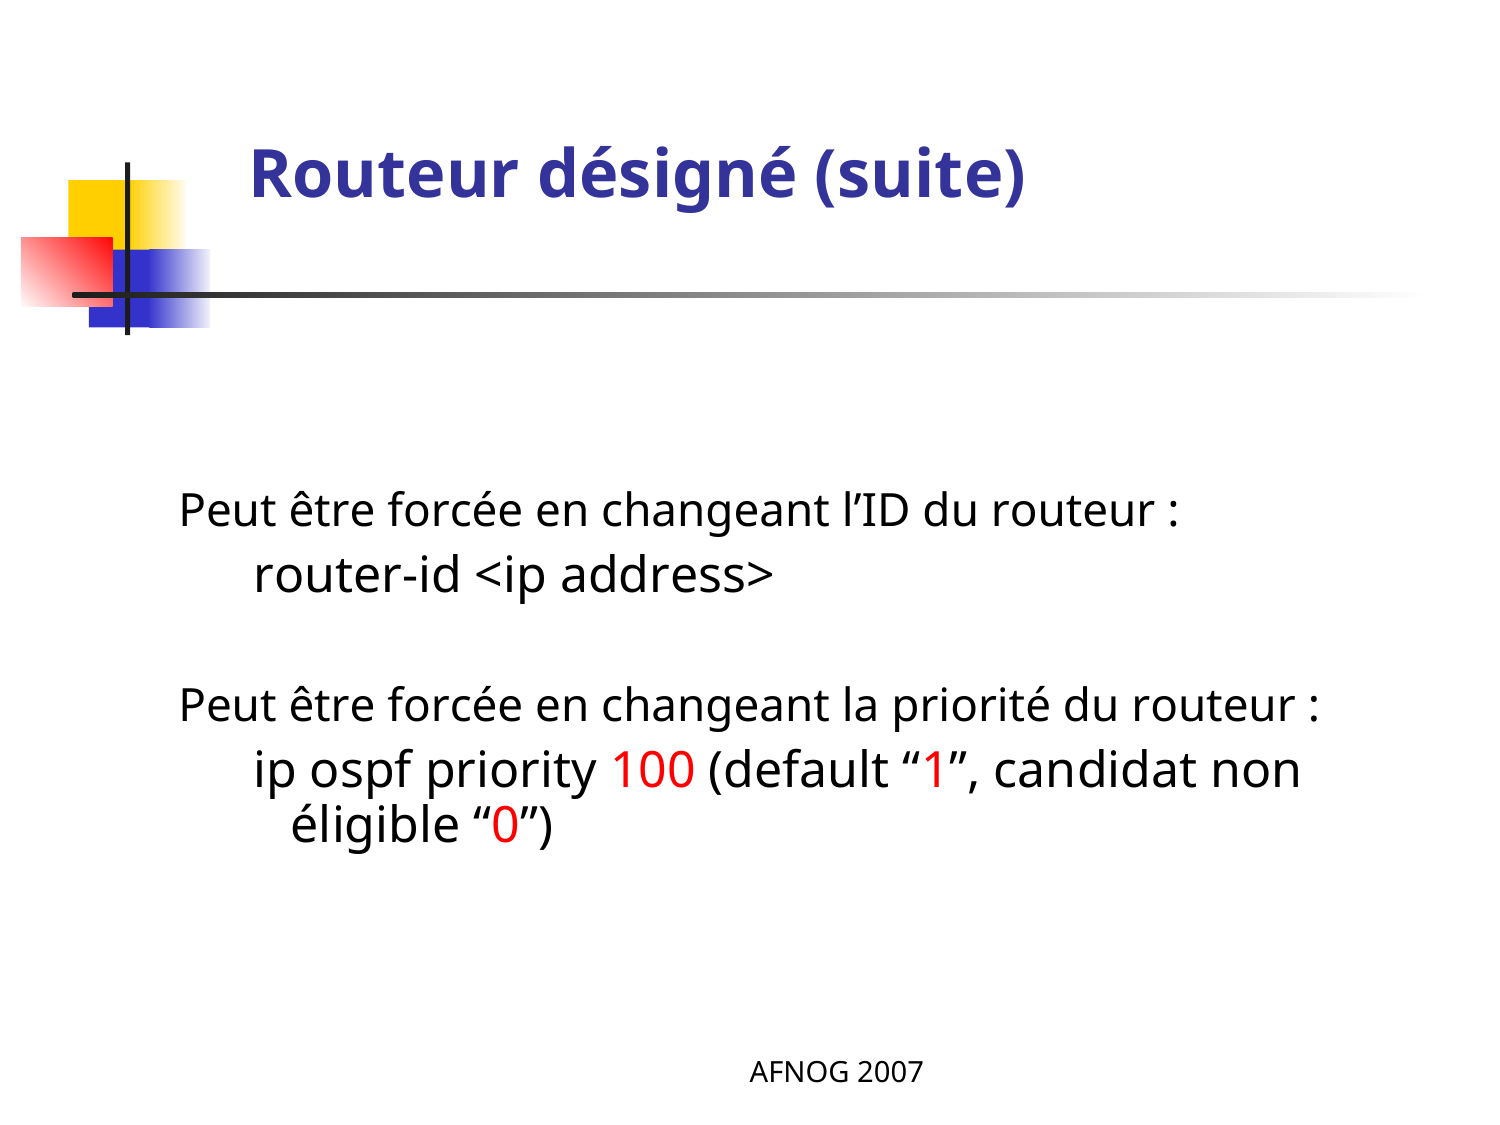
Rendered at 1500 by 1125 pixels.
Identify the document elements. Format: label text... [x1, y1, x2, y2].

title Routeur désigné (suite) [147, 125, 1427, 225]
list Peut être forcée en changeant l’ID du routeur : router-id <ip address> Peut être forcée en changeant la priorité du routeur : ip ospf priority 100 (default “1”, candidat non éligible “0”) [88, 337, 1459, 1125]
